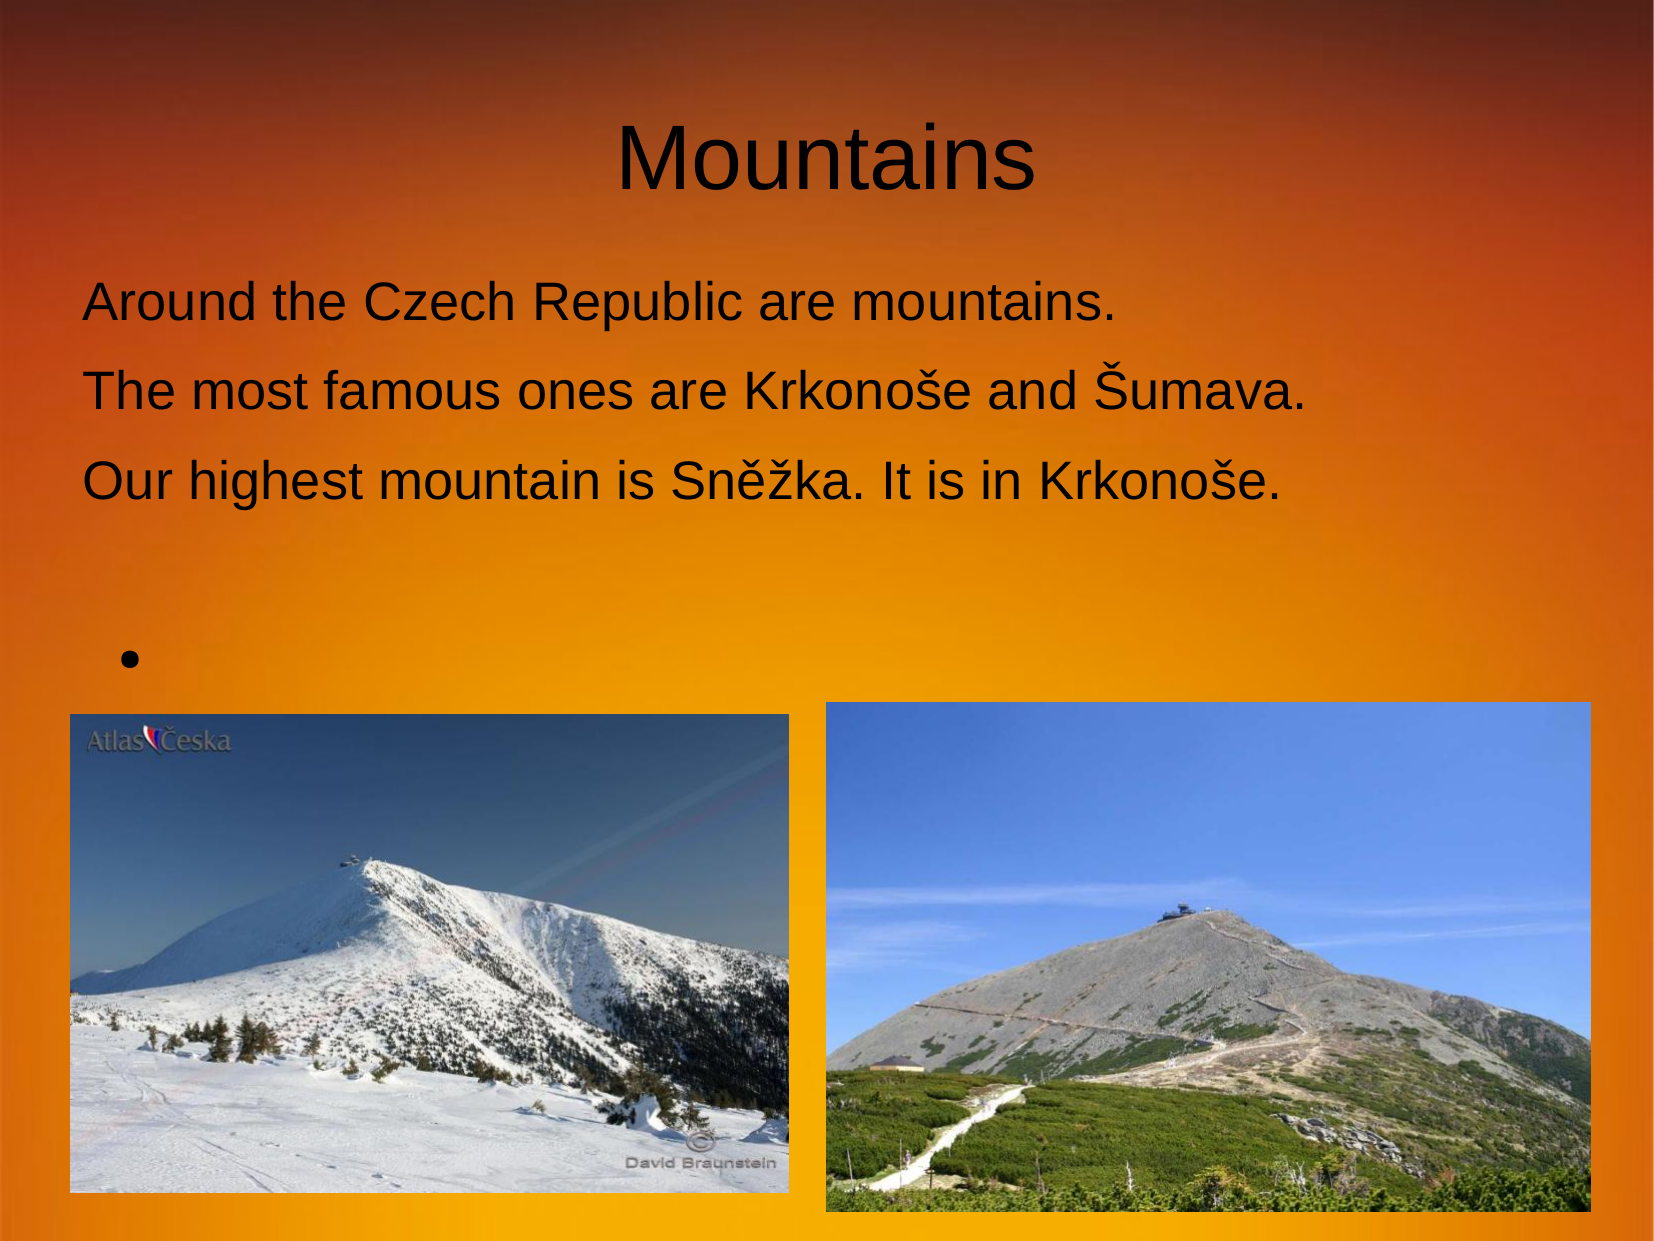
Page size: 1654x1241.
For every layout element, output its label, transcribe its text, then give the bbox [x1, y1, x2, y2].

picture [0, 0, 1654, 1241]
title Mountains [82, 49, 1571, 257]
list Around the Czech Republic are mountains. The most famous ones are Krkonoše and Šumava. Our highest mountain is Sněžka. It is in Krkonoše. [82, 265, 1538, 985]
